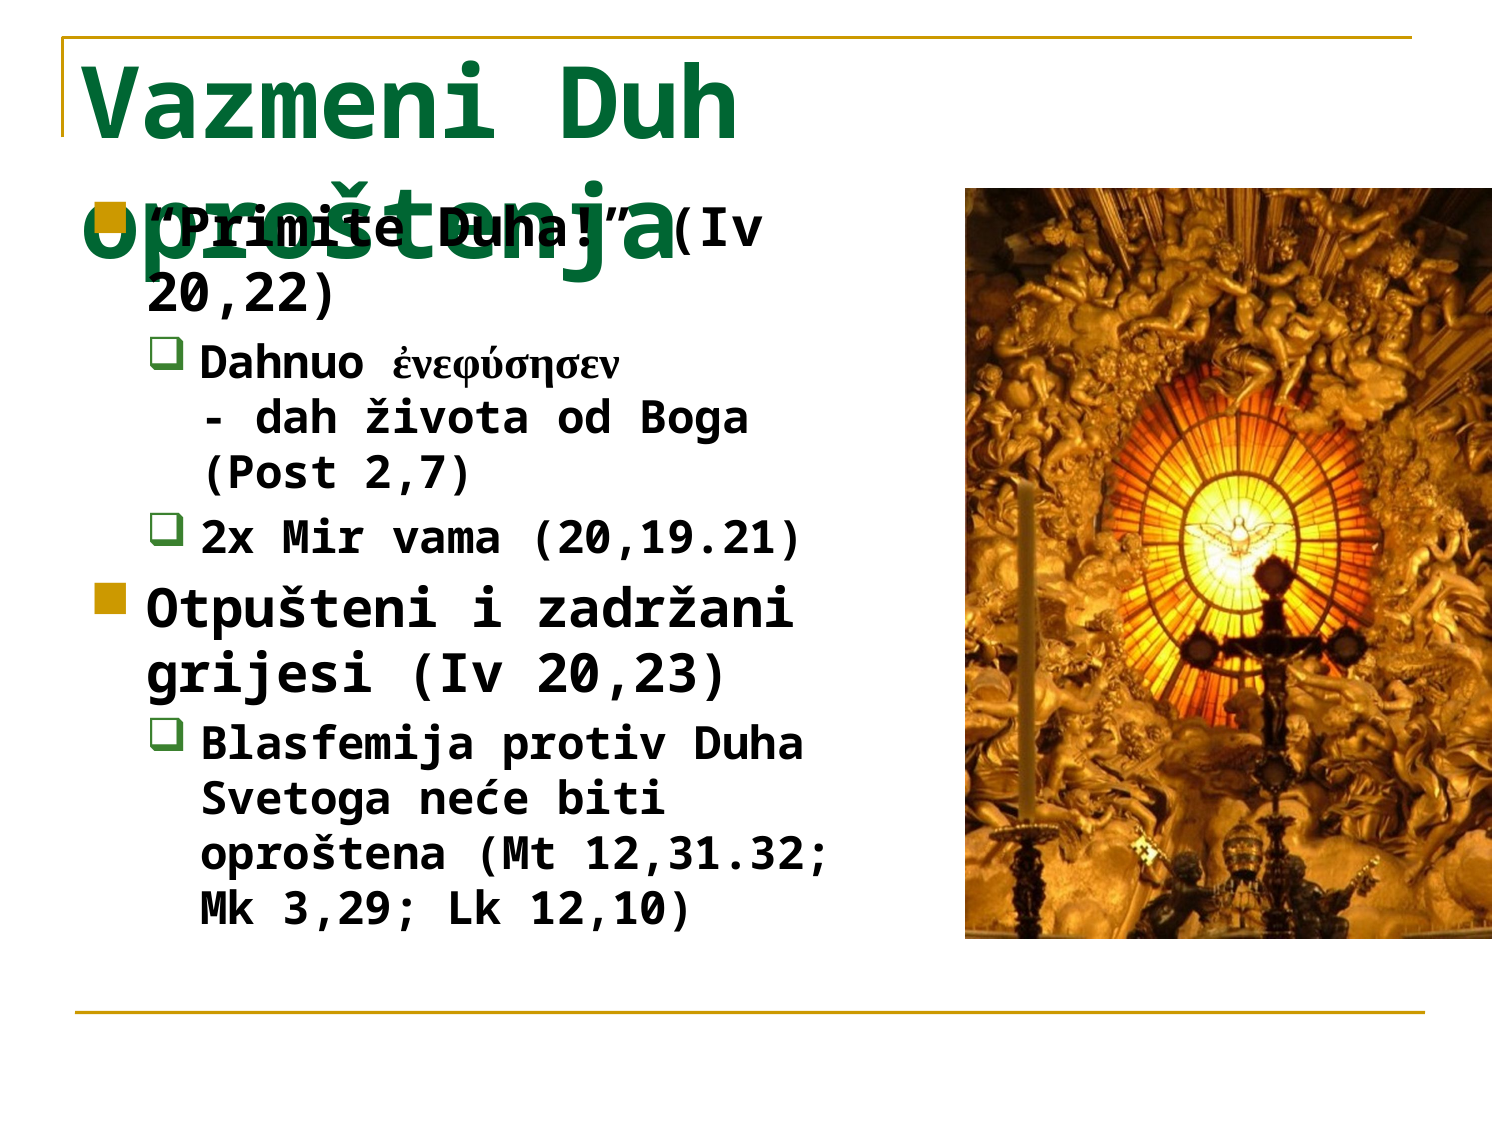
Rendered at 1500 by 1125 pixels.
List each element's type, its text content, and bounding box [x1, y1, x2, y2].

title Vazmeni Duh oproštenja [64, 31, 1415, 218]
picture [965, 188, 1492, 939]
list “Primite Duha!” (Iv 20,22) Dahnuo ἐνεφύσησεν - dah života od Boga (Post 2,7) 2x Mir vama (20,19.21) Otpušteni i zadržani grijesi (Iv 20,23) Blasfemija protiv Duha Svetoga neće biti oproštena (Mt 12,31.32; Mk 3,29; Lk 12,10) [75, 184, 919, 1012]
